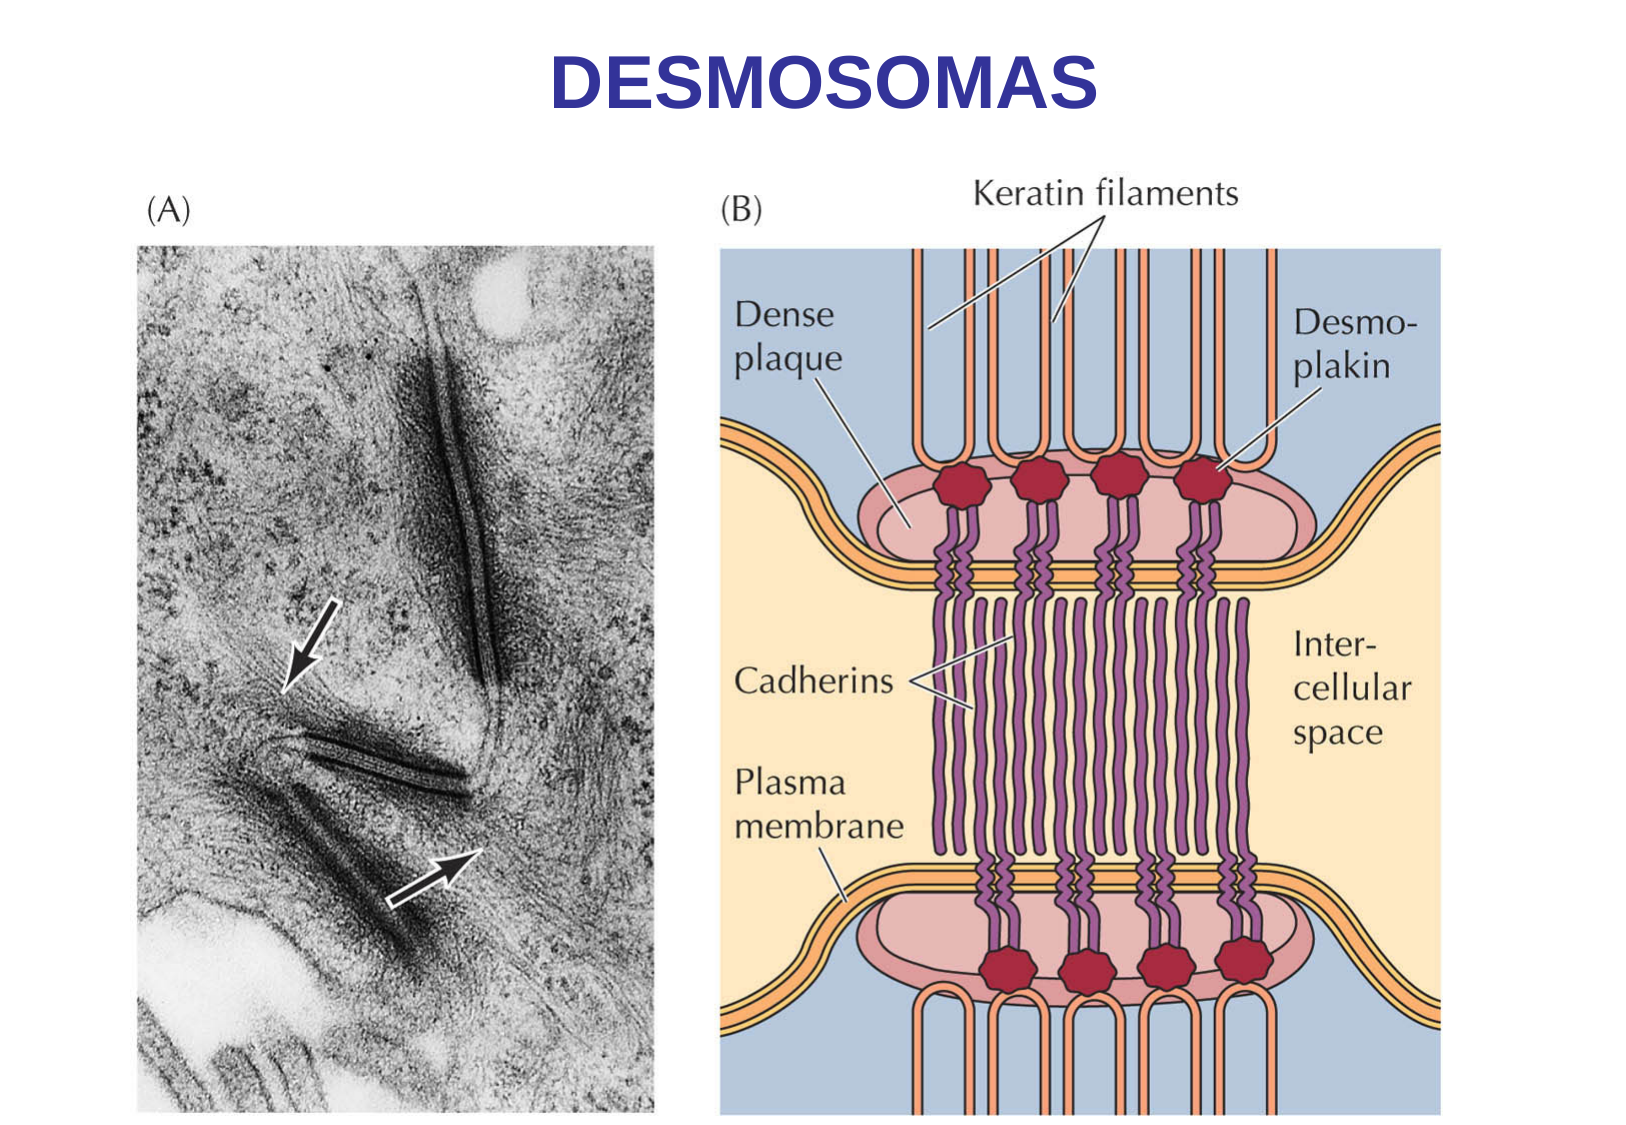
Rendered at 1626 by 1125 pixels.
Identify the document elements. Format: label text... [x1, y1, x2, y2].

picture [114, 147, 1495, 1125]
text_box DESMOSOMAS [514, 25, 1136, 131]
